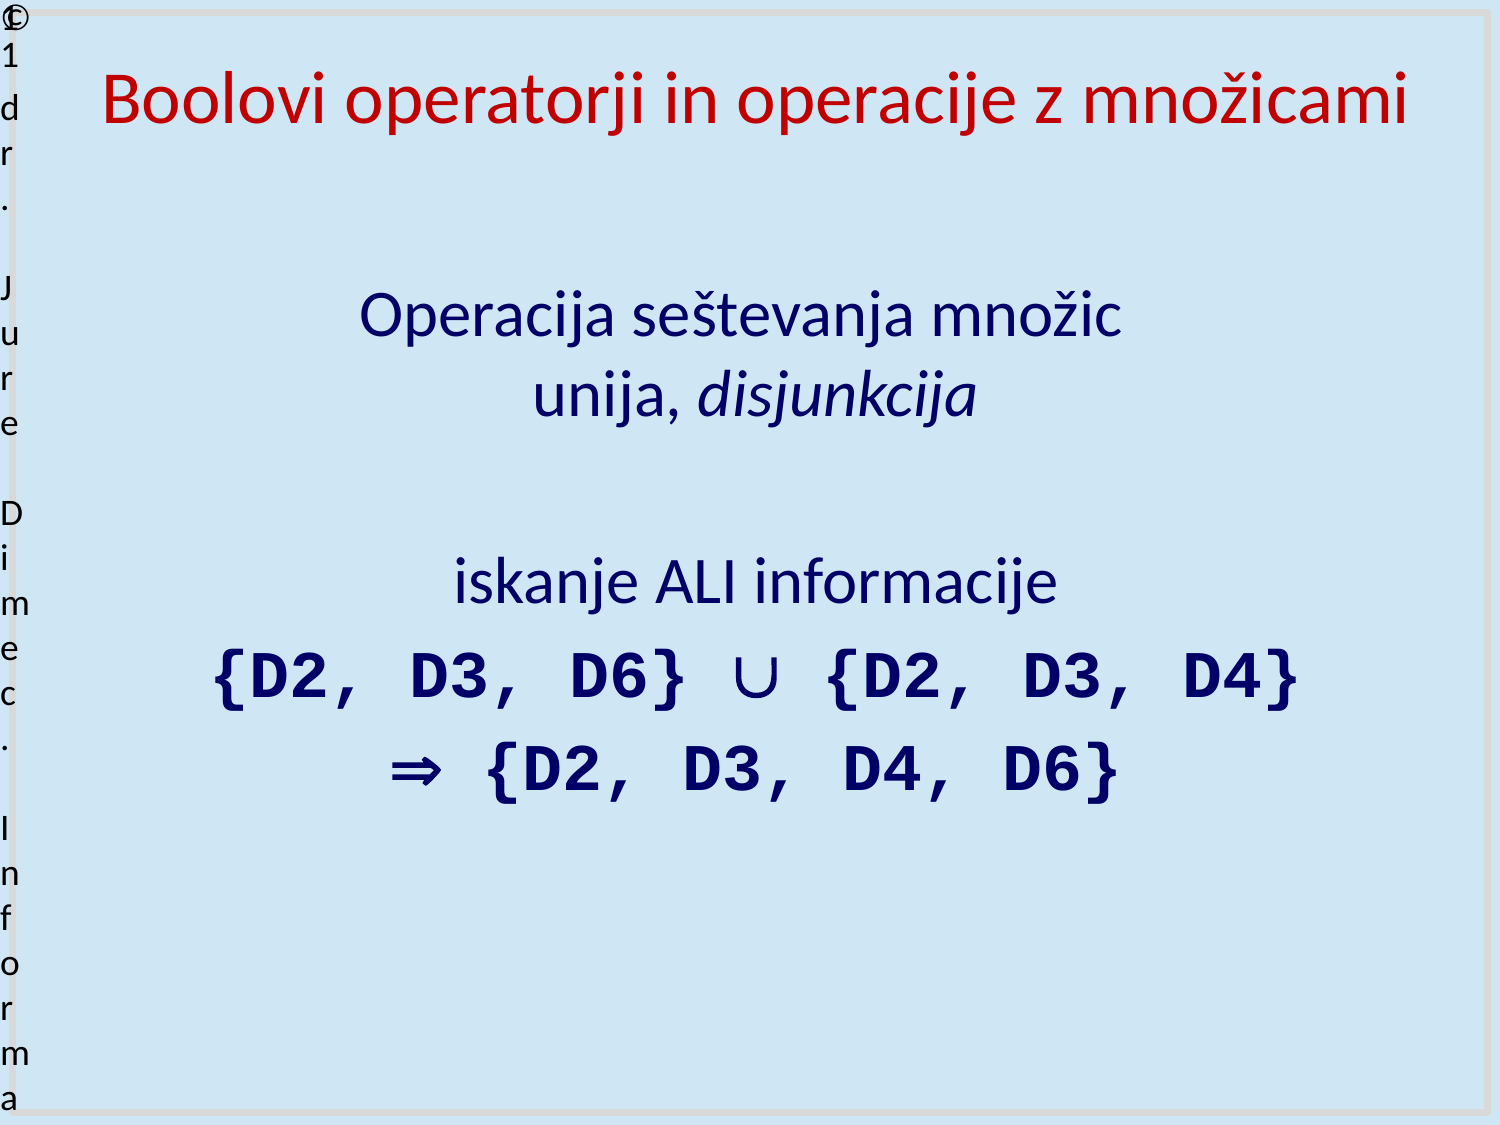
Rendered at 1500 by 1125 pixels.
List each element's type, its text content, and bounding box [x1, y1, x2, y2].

title Boolovi operatorji in operacije z množicami [37, 37, 1475, 150]
list Operacija seštevanja množic unija, disjunkcija iskanje ALI informacije {D2, D3, D6}  {D2, D3, D4}  {D2, D3, D4, D6} [37, 262, 1475, 1050]
